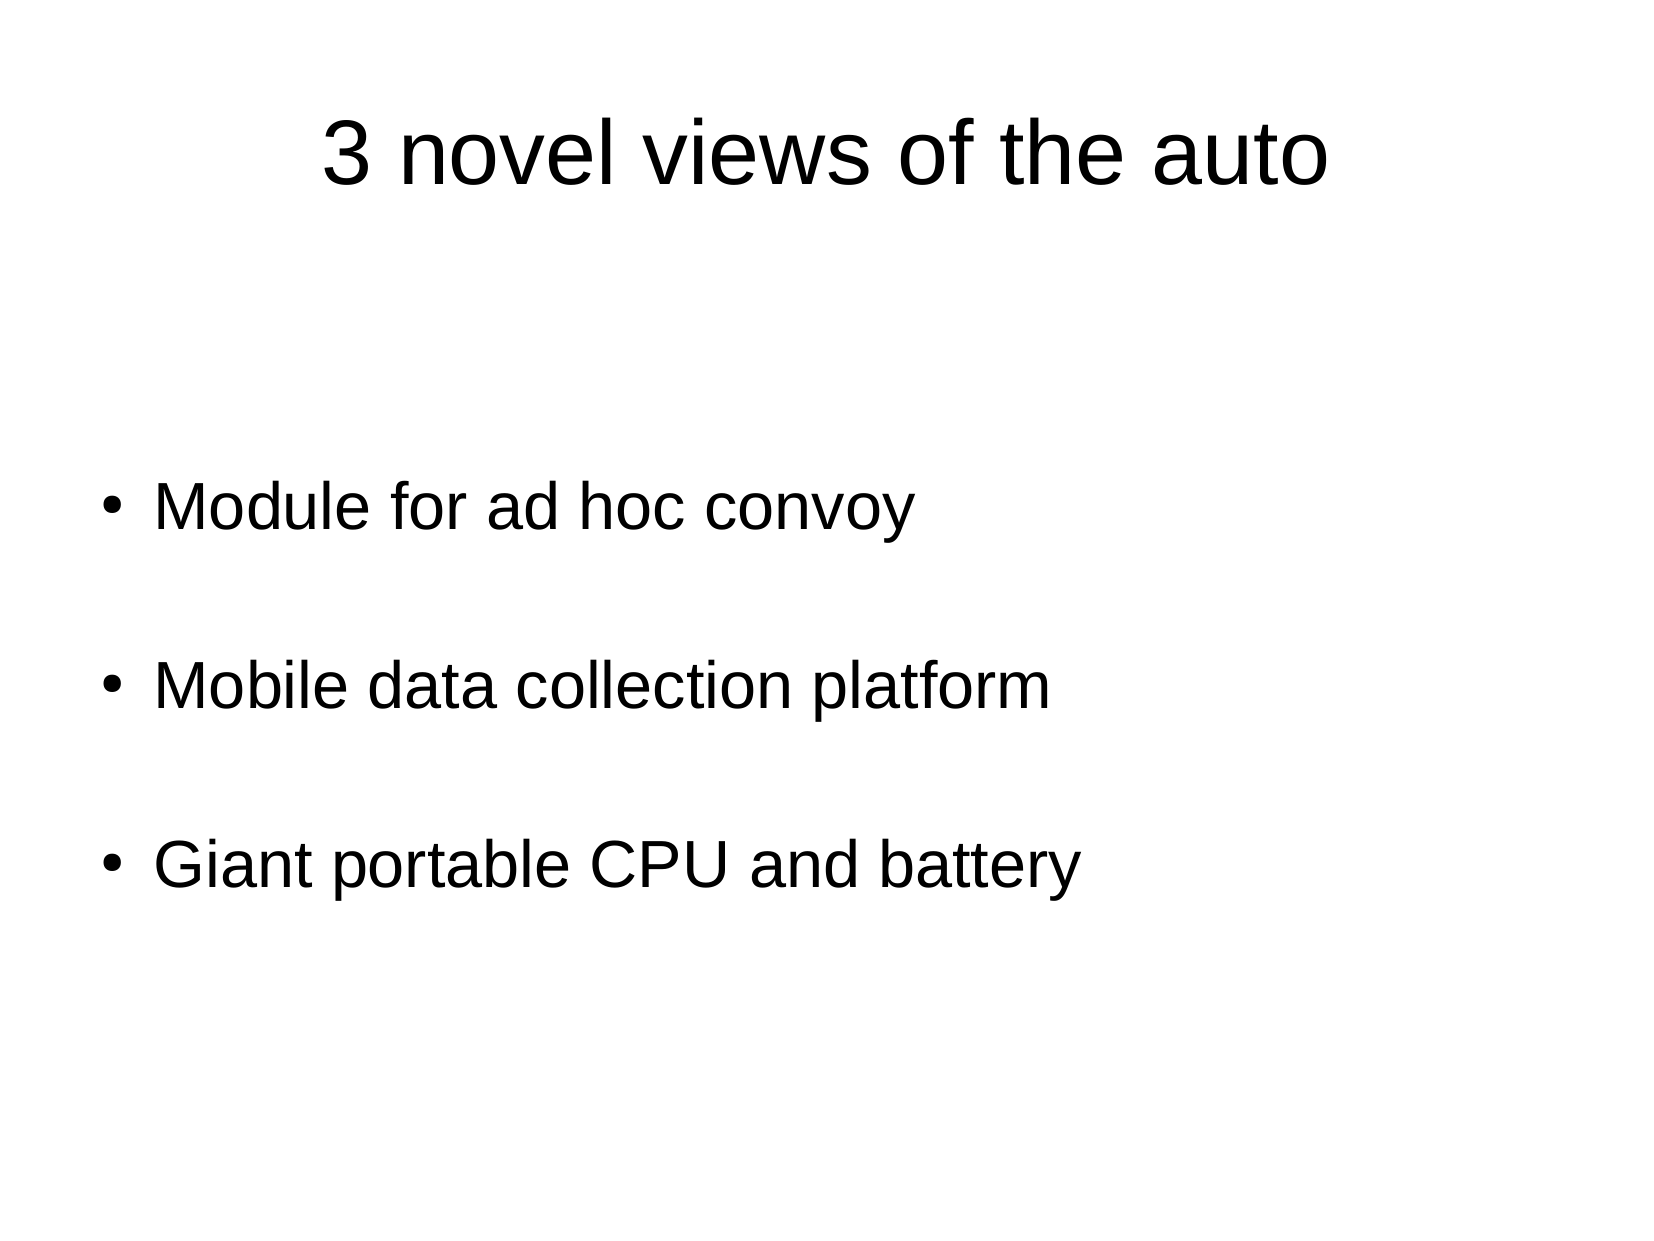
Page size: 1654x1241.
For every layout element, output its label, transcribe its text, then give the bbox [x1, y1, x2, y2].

title 3 novel views of the auto [82, 49, 1571, 257]
list Module for ad hoc convoy Mobile data collection platform Giant portable CPU and battery [82, 290, 1571, 1109]
